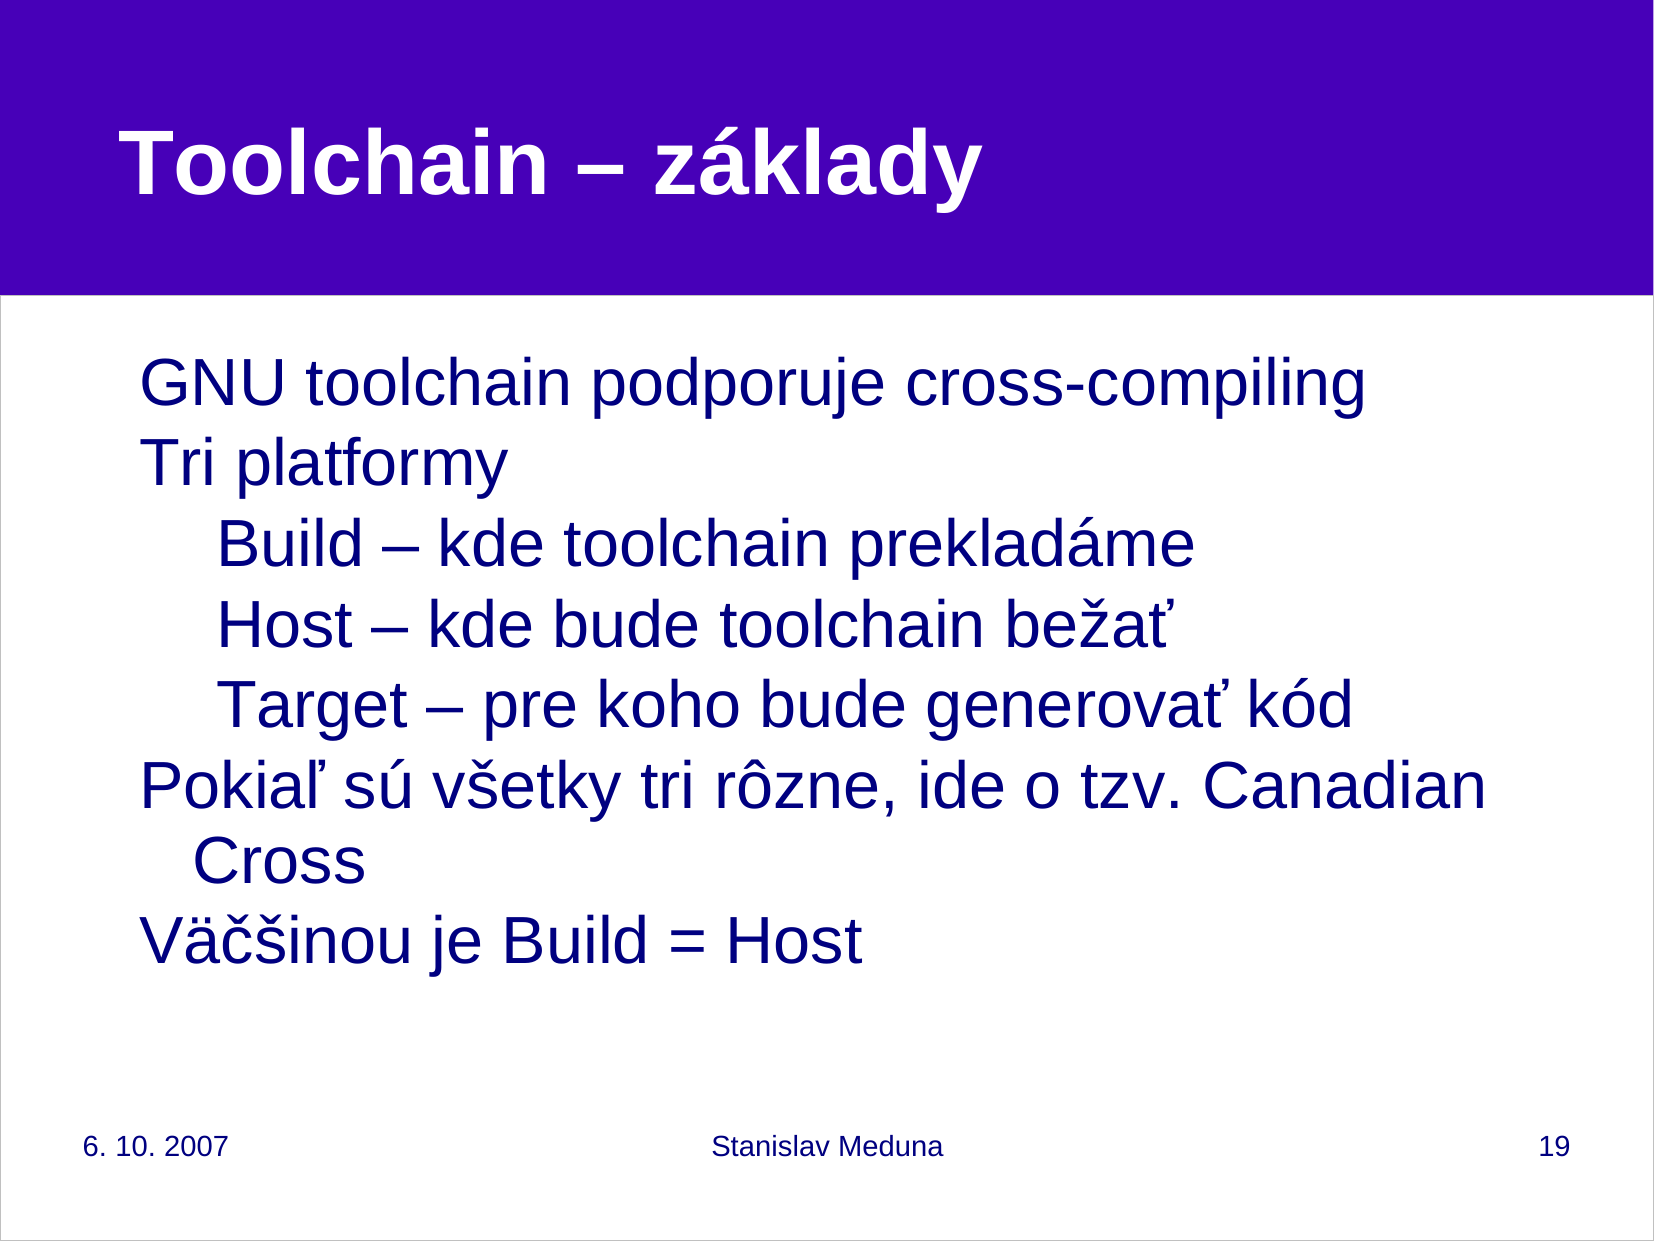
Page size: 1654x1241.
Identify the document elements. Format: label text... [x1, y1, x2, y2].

title Toolchain – základy [118, 66, 1595, 259]
list GNU toolchain podporuje cross-compiling Tri platformy Build – kde toolchain prekladáme Host – kde bude toolchain bežať Target – pre koho bude generovať kód Pokiaľ sú všetky tri rôzne, ide o tzv. Canadian Cross Väčšinou je Build = Host [121, 344, 1534, 1112]
